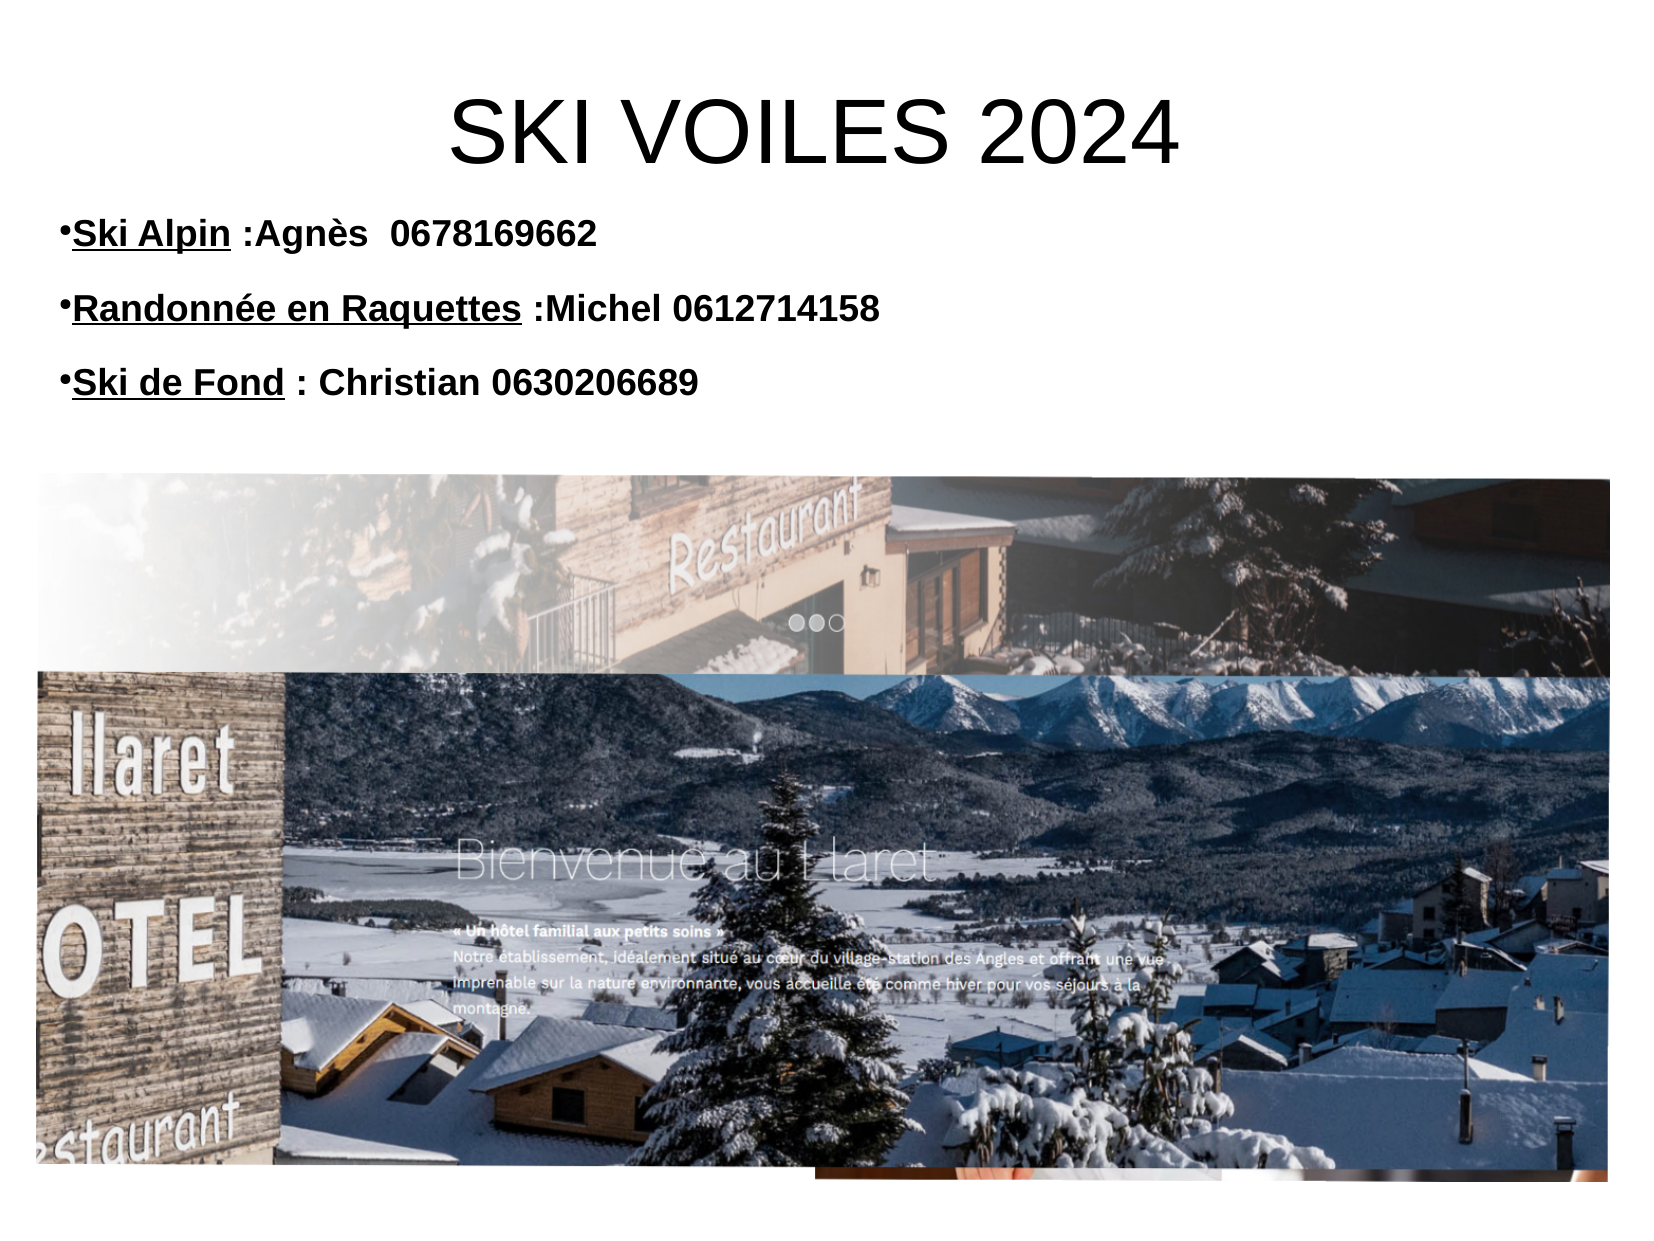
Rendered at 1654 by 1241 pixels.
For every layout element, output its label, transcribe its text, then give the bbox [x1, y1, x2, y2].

title SKI VOILES 2024 [70, 23, 1560, 231]
picture [35, 472, 1610, 1182]
list Ski Alpin :Agnès 0678169662 Randonnée en Raquettes :Michel 0612714158 Ski de Fond : Christian 0630206689 [59, 209, 1548, 478]
